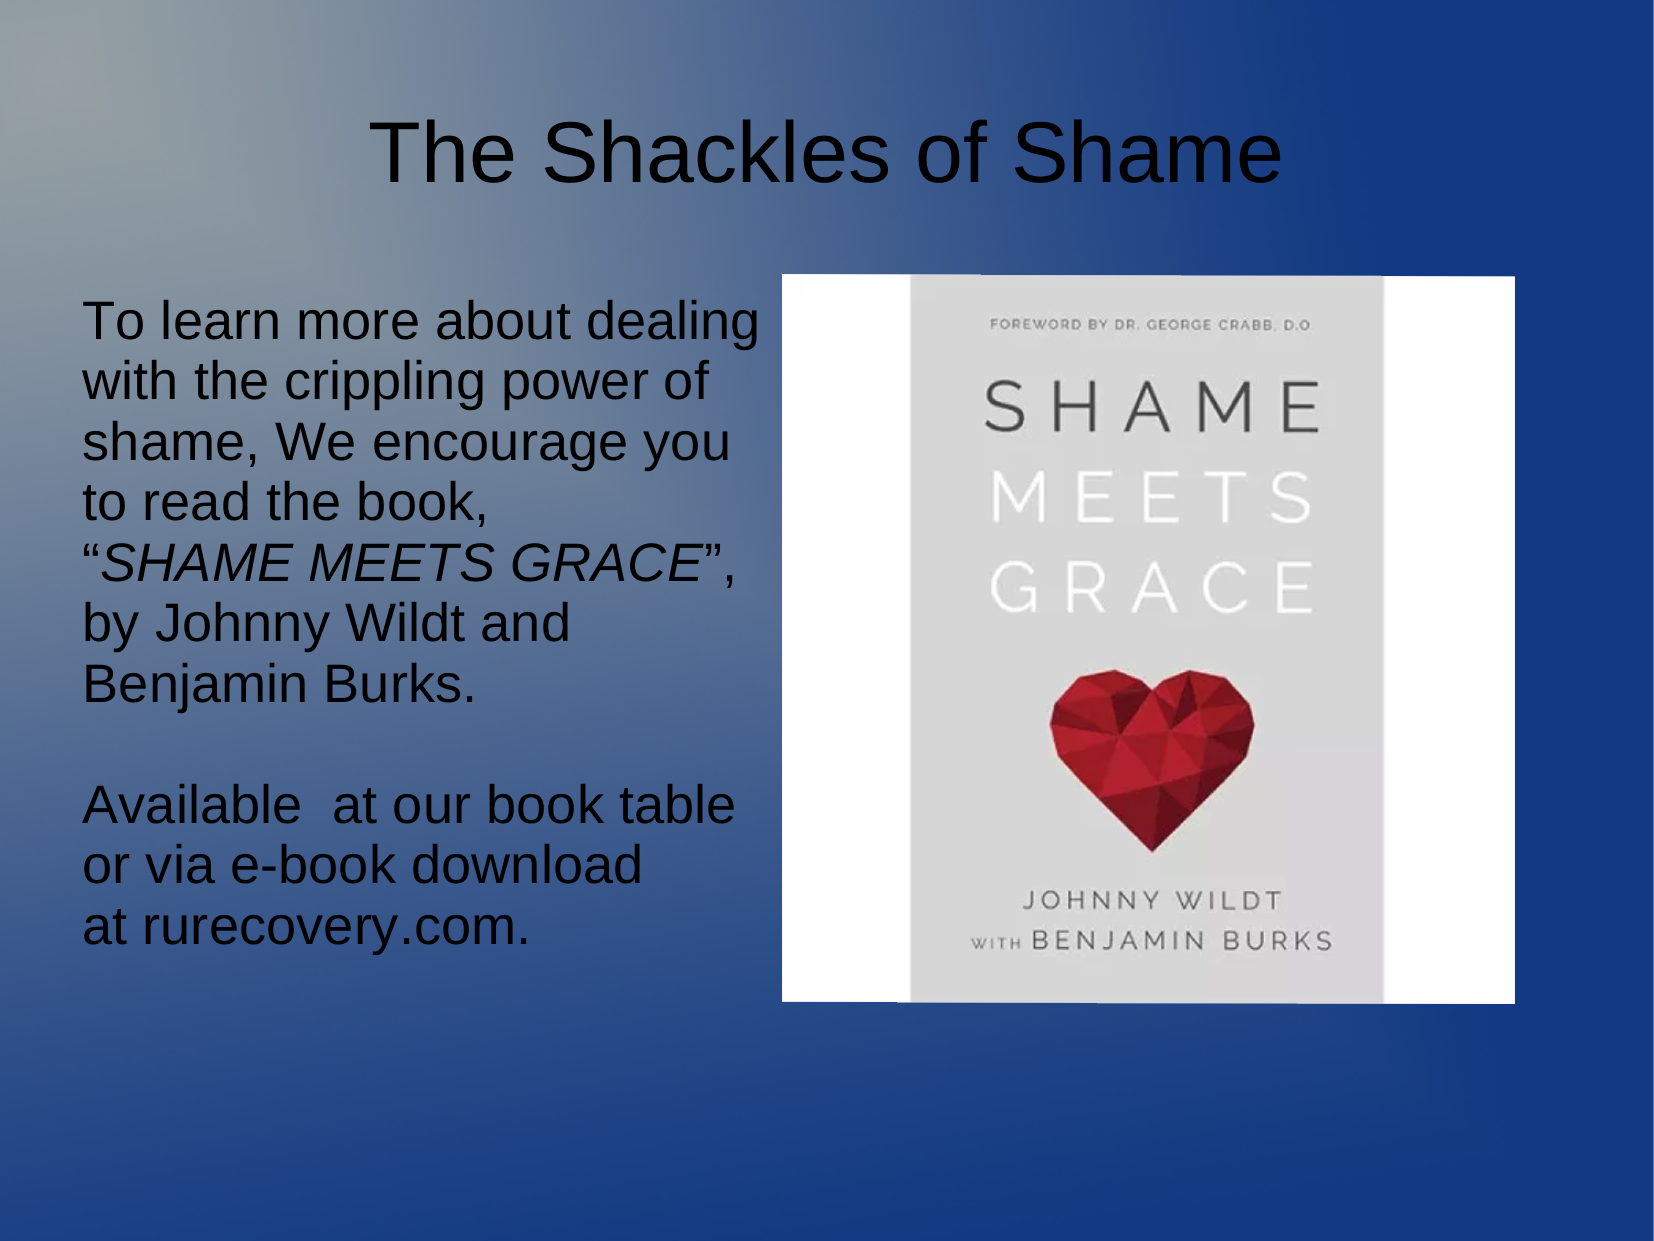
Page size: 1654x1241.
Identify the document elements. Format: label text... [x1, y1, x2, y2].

picture [0, 0, 1654, 1241]
title The Shackles of Shame [82, 49, 1571, 257]
subtitle To learn more about dealing with the crippling power of shame, We encourage you to read the book, “SHAME MEETS GRACE”, by Johnny Wildt and Benjamin Burks. Available at our book table or via e-book download at rurecovery.com. [82, 290, 1571, 1241]
